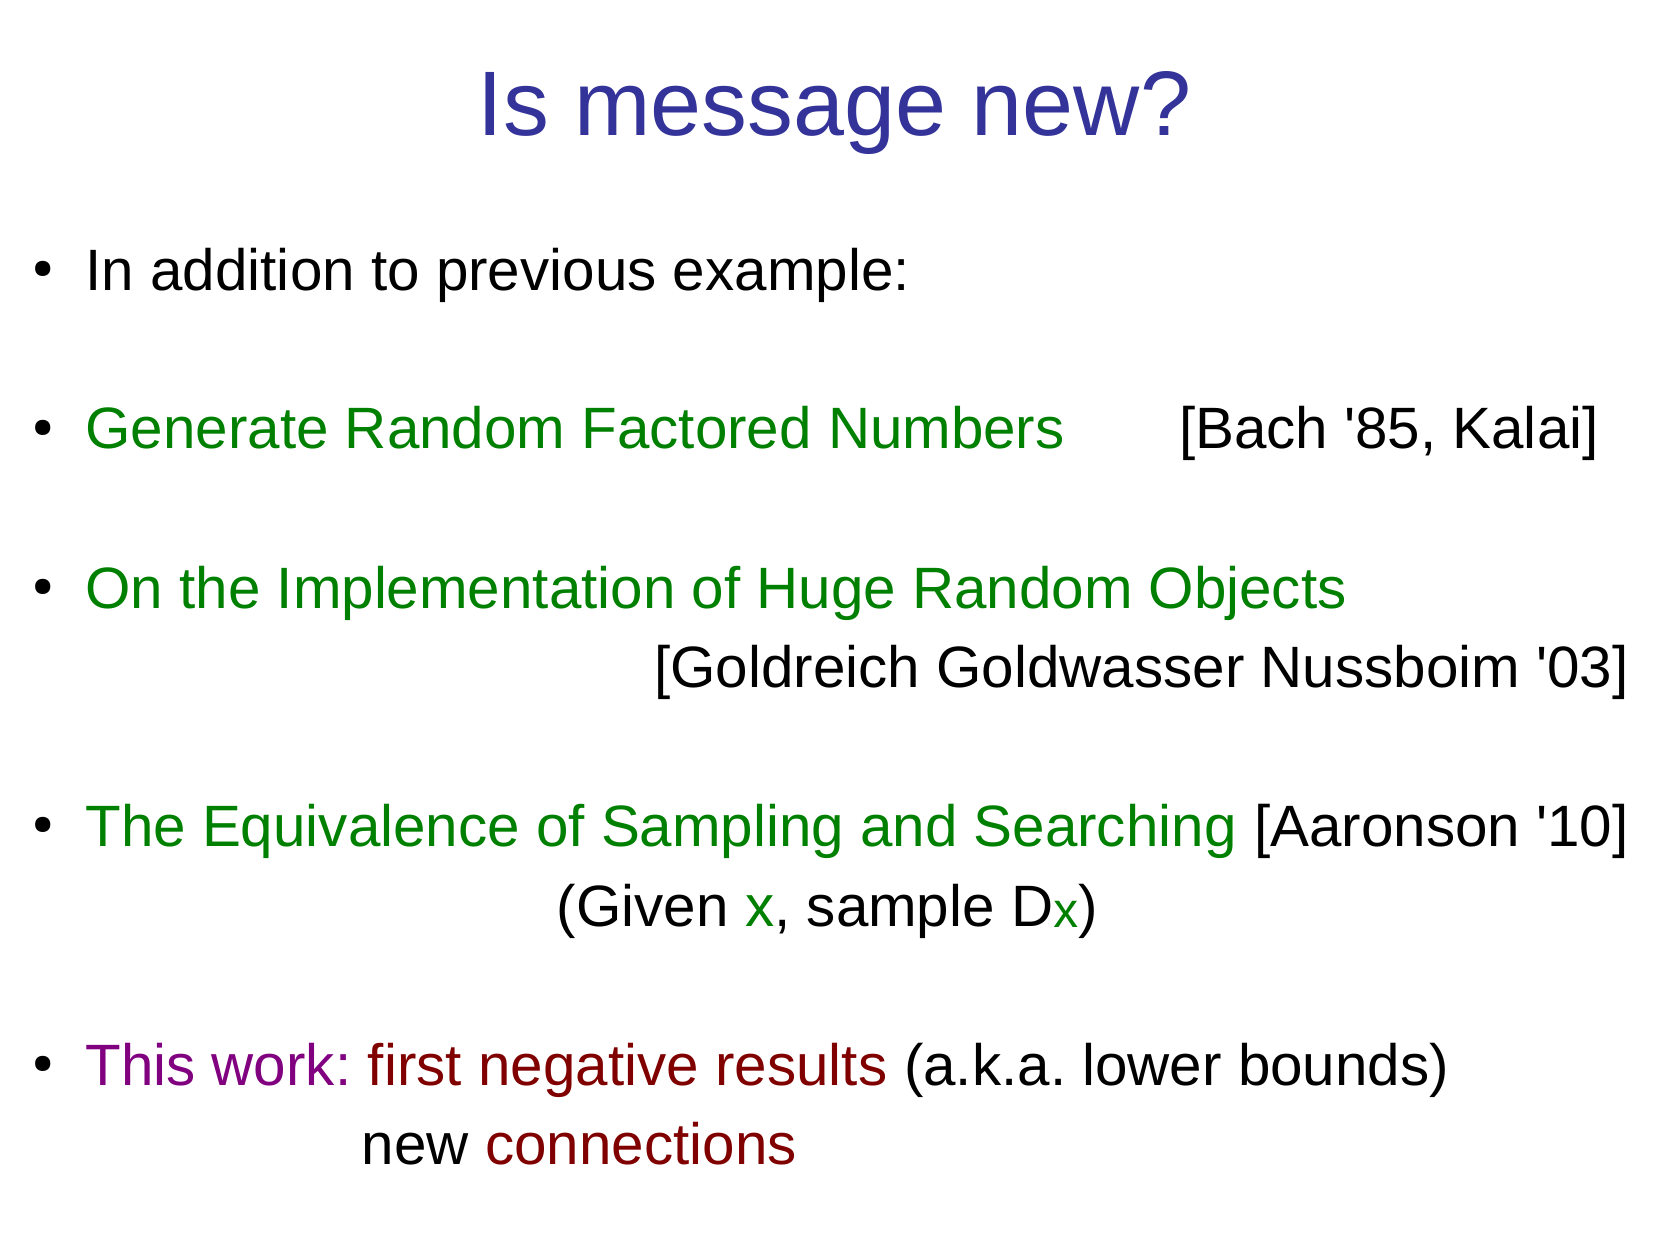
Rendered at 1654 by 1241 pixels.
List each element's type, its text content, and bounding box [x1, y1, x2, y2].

list In addition to previous example: Generate Random Factored Numbers [Bach '85, Kalai] On the Implementation of Huge Random Objects [Goldreich Goldwasser Nussboim '03] The Equivalence of Sampling and Searching [Aaronson '10] (Given x, sample Dx) This work: first negative results (a.k.a. lower bounds) new connections [0, 150, 1647, 1238]
title Is message new? [131, 0, 1538, 207]
